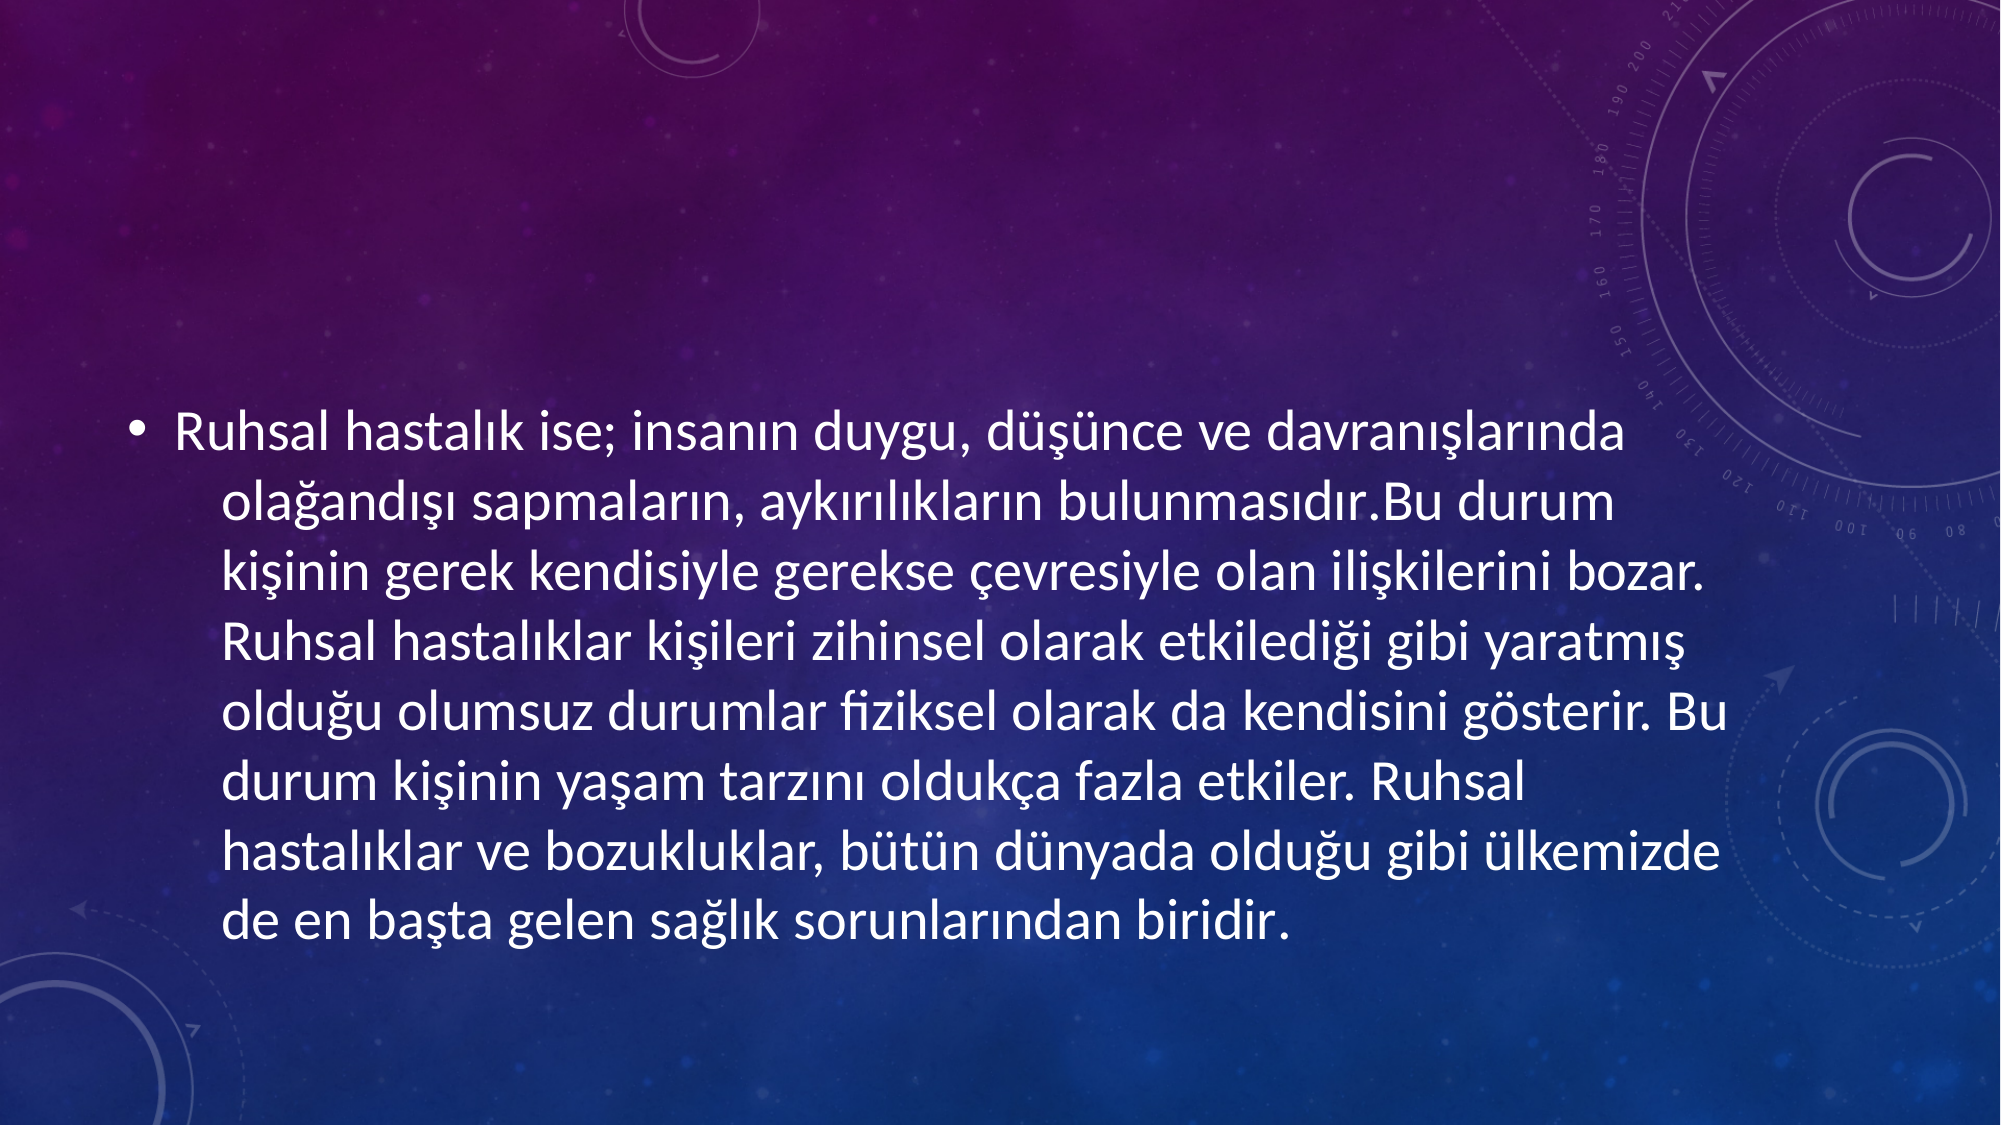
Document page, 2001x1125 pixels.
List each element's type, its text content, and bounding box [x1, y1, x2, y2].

list Ruhsal hastalık ise; insanın duygu, düşünce ve davranışlarında olağandışı sapmaların, aykırılıkların bulunmasıdır.Bu durum kişinin gerek kendisiyle gerekse çevresiyle olan ilişkilerini bozar. Ruhsal hastalıklar kişileri zihinsel olarak etkilediği gibi yaratmış olduğu olumsuz durumlar fiziksel olarak da kendisini gösterir. Bu durum kişinin yaşam tarzını oldukça fazla etkiler. Ruhsal hastalıklar ve bozukluklar, bütün dünyada olduğu gibi ülkemizde de en başta gelen sağlık sorunlarından biridir. [112, 351, 1775, 993]
